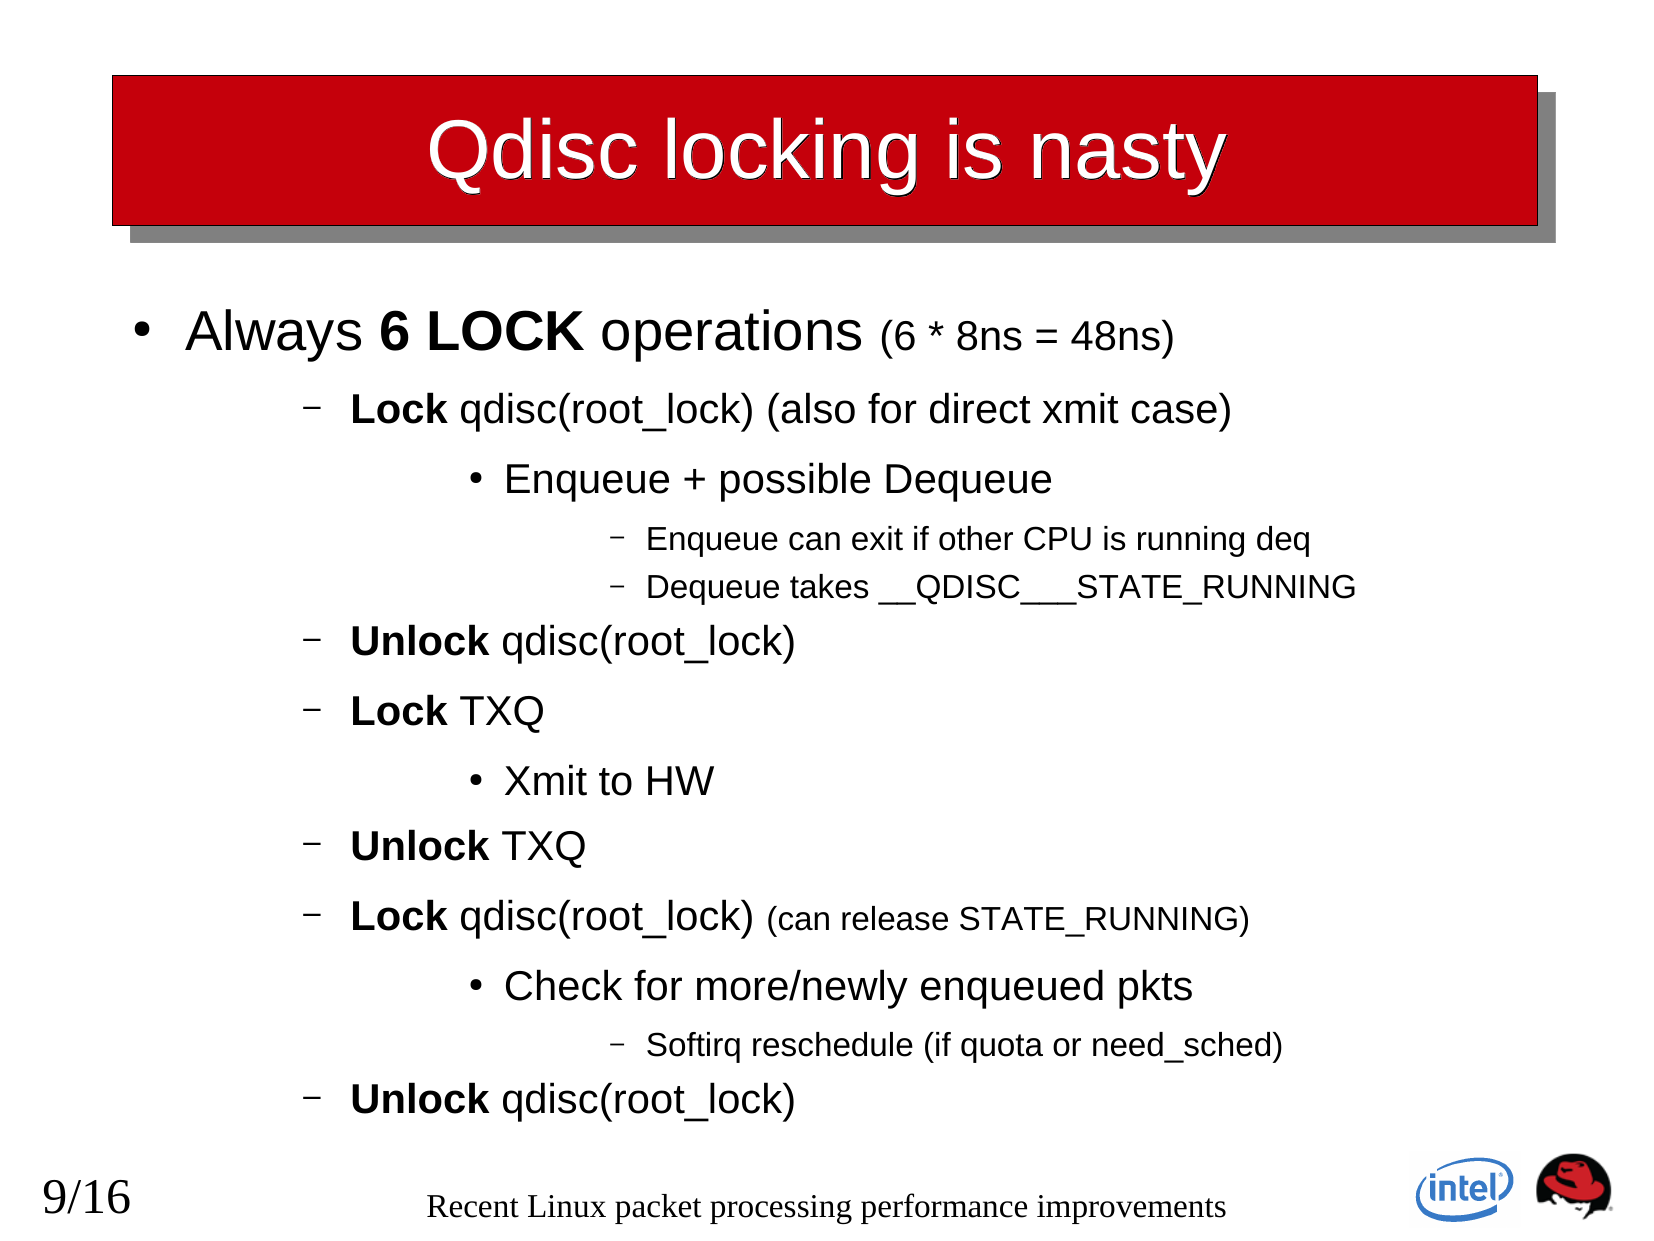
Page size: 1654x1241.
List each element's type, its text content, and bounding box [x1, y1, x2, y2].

list Always 6 LOCK operations (6 * 8ns = 48ns) Lock qdisc(root_lock) (also for direct xmit case) Enqueue + possible Dequeue Enqueue can exit if other CPU is running deq Dequeue takes __QDISC___STATE_RUNNING Unlock qdisc(root_lock) Lock TXQ Xmit to HW Unlock TXQ Lock qdisc(root_lock) (can release STATE_RUNNING) Check for more/newly enqueued pkts Softirq reschedule (if quota or need_sched) Unlock qdisc(root_lock) [114, 299, 1540, 1123]
title Qdisc locking is nasty [116, 75, 1538, 226]
picture [1535, 1151, 1619, 1229]
picture [1409, 1151, 1521, 1228]
